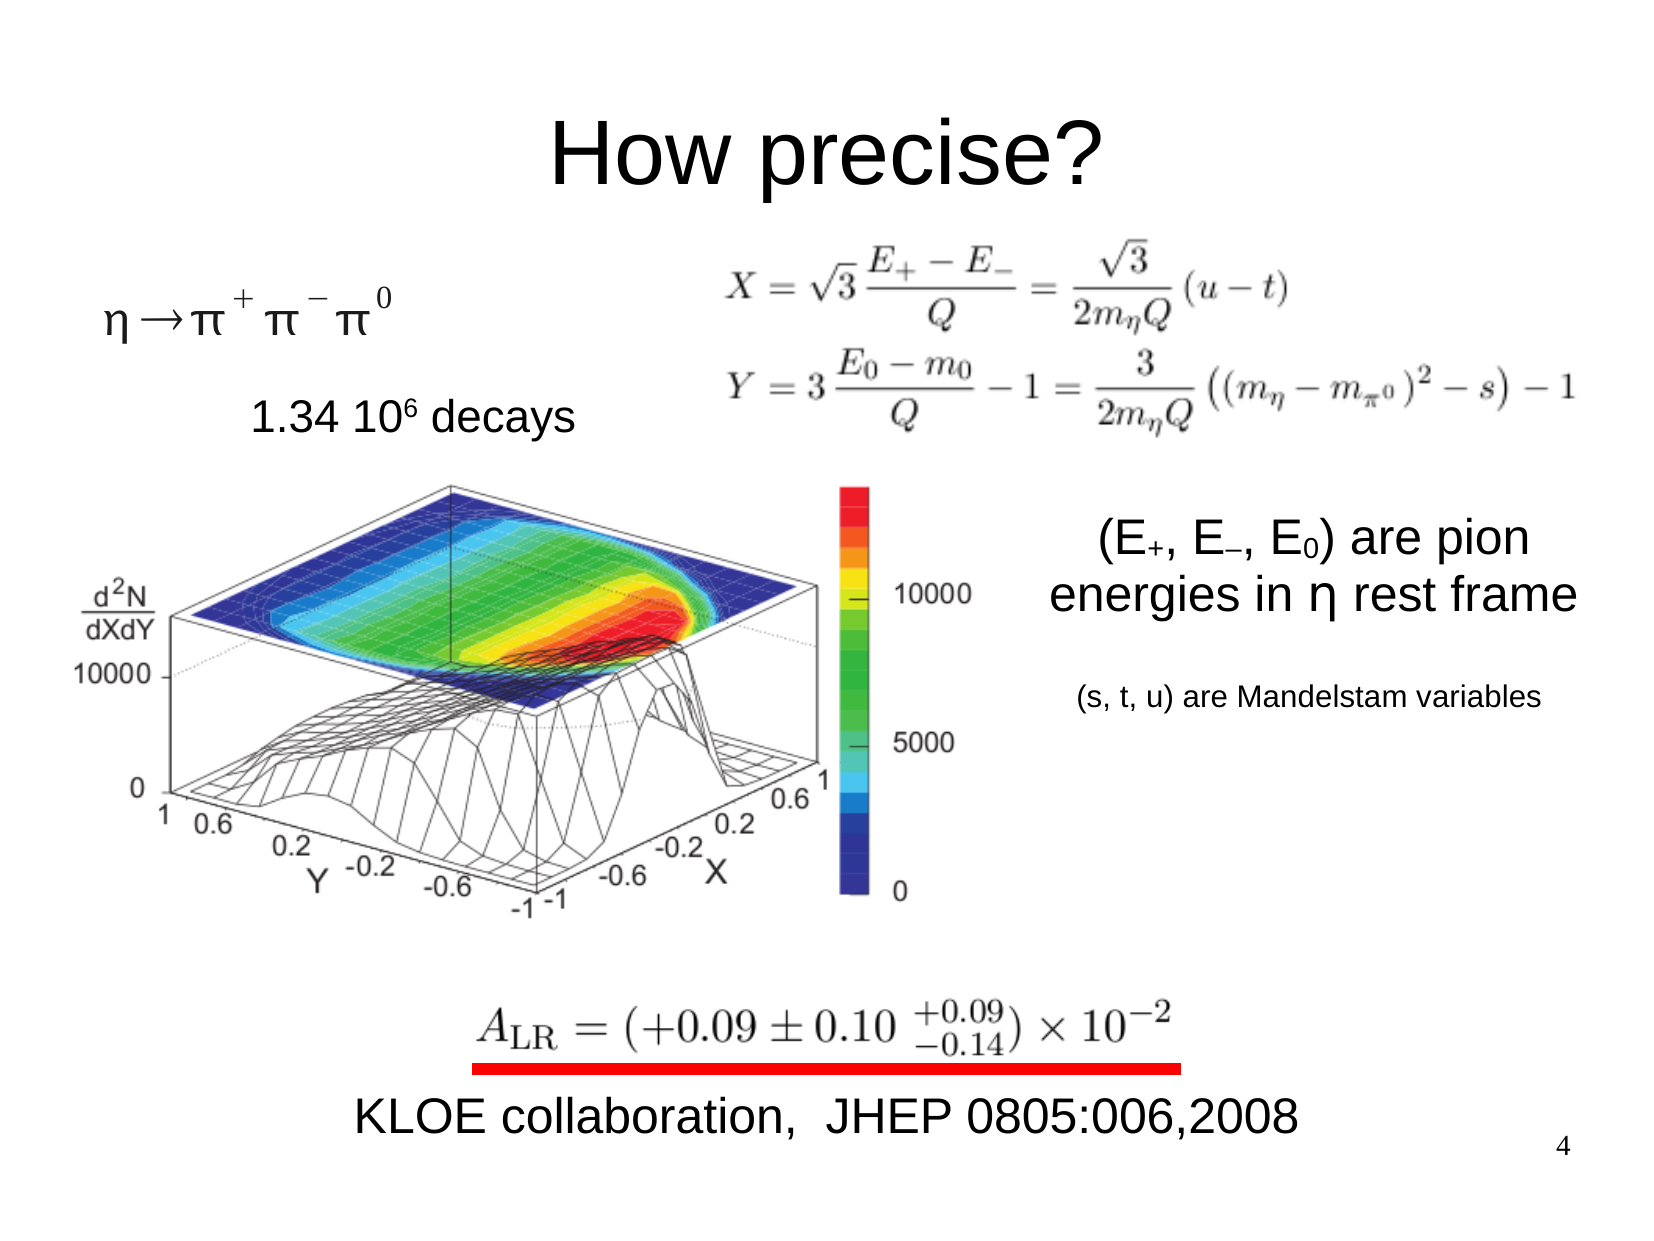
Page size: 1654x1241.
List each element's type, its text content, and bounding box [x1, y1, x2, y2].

text_box 1.34 106 decays [206, 383, 621, 452]
text_box (E+, E–, E0) are pion energies in η rest frame (s, t, u) are Mandelstam variables [1033, 501, 1595, 738]
picture [0, 218, 1614, 945]
picture [450, 989, 1204, 1065]
chart [88, 281, 406, 350]
title How precise? [82, 56, 1571, 250]
text_box KLOE collaboration, JHEP 0805:006,2008 [191, 1080, 1462, 1152]
